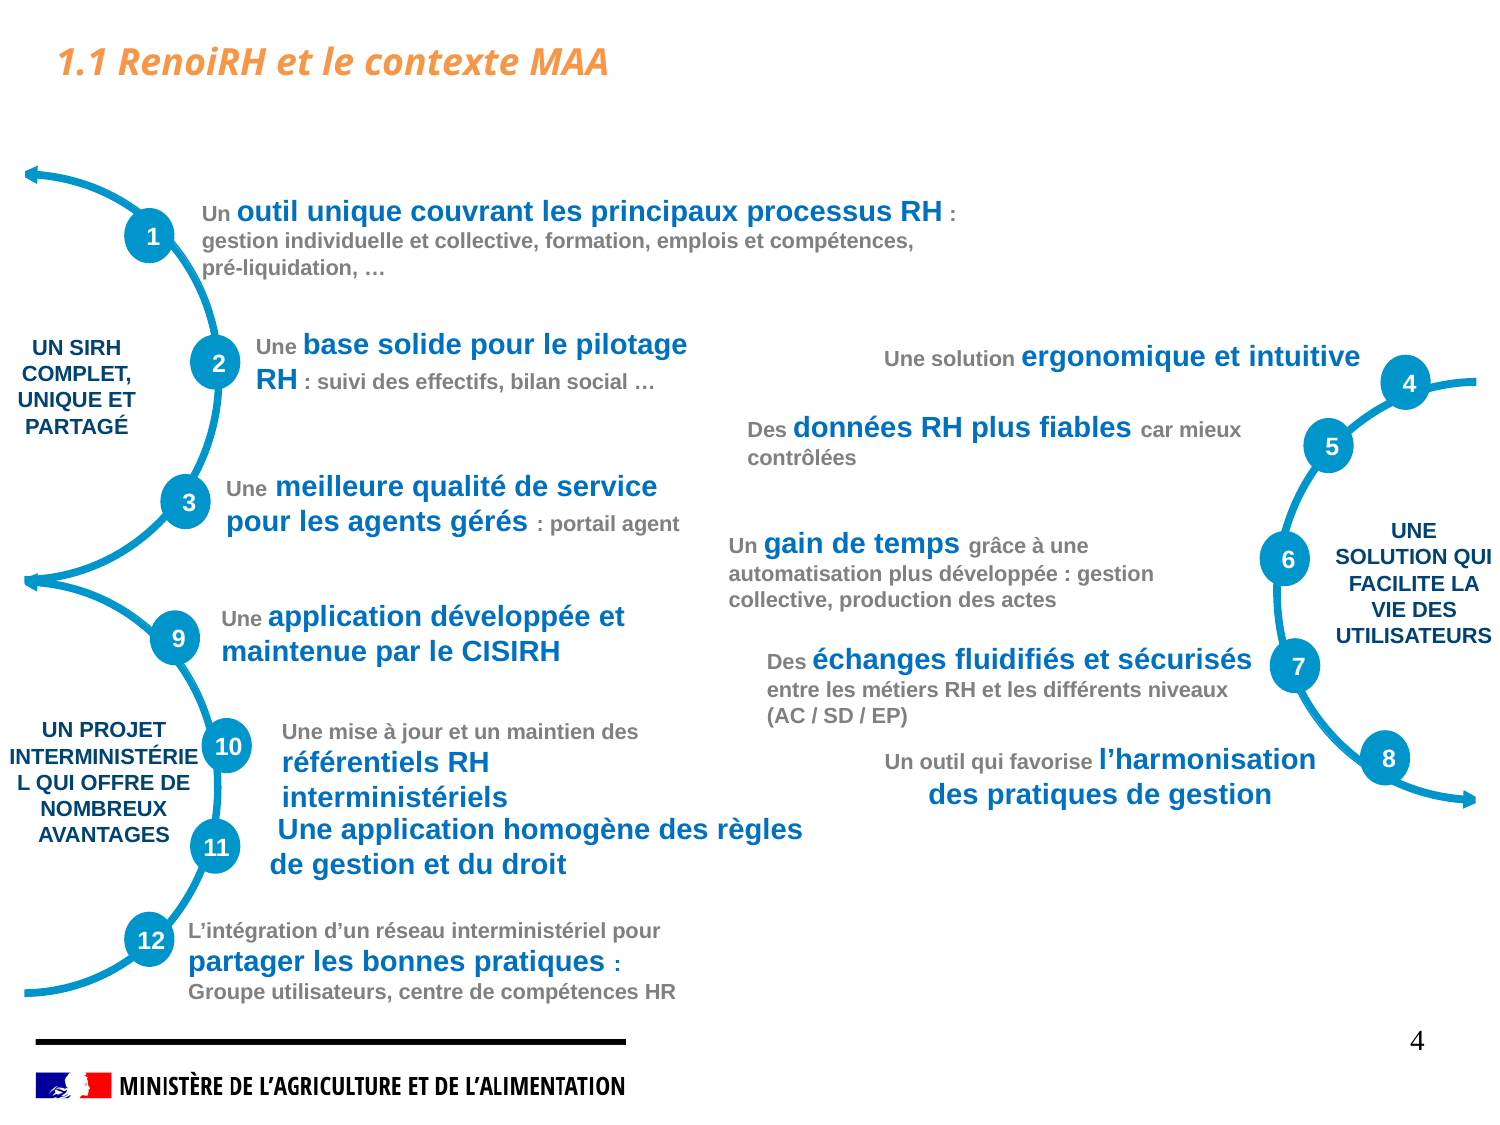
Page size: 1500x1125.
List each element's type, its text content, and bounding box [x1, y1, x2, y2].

text_box Des échanges fluidifiés et sécurisés entre les métiers RH et les différents niveaux (AC / SD / EP) [752, 633, 1269, 735]
text_box 9 [149, 610, 201, 666]
text_box Des données RH plus fiables car mieux contrôlées [732, 401, 1298, 477]
text_box 3 [160, 473, 211, 530]
text_box Un outil qui favorise l’harmonisation des pratiques de gestion [851, 732, 1350, 844]
text_box 11 [220, 819, 241, 874]
text_box UNE SOLUTION QUI FACILITE LA VIE DES UTILISATEURS [1334, 509, 1494, 655]
text_box Un gain de temps grâce à une automatisation plus développée : gestion collective, production des actes [713, 516, 1242, 619]
text_box Une solution ergonomique et intuitive [814, 329, 1376, 379]
text_box [195, 287, 218, 334]
text_box [25, 956, 133, 997]
text_box [176, 664, 206, 708]
text_box 7 [1269, 638, 1321, 694]
text_box [1273, 584, 1286, 643]
text_box [1430, 378, 1476, 392]
text_box Une meilleure qualité de service pour les agents gérés : portail agent [211, 460, 713, 545]
text_box [168, 913, 173, 925]
text_box 4 [1380, 354, 1431, 410]
text_box 5 [1303, 417, 1354, 474]
text_box 6 [1259, 530, 1310, 587]
picture [35, 1039, 626, 1099]
text_box Une application homogène des règles de gestion et du droit [254, 803, 838, 888]
text_box Une base solide pour le pilotage RH : suivi des effectifs, bilan social … [241, 318, 713, 403]
text_box UN SIRH COMPLET, UNIQUE ET PARTAGÉ [0, 326, 159, 446]
text_box 1 [124, 208, 175, 264]
text_box [25, 171, 139, 214]
text_box L’intégration d’un réseau interministériel pour partager les bonnes pratiques : Groupe utilisateurs, centre de compétences HR [173, 908, 695, 1011]
text_box 12 [124, 911, 173, 967]
text_box [1282, 467, 1318, 531]
text_box [1393, 780, 1476, 804]
text_box [177, 874, 203, 908]
text_box Un outil unique couvrant les principaux processus RH : gestion individuelle et collective, formation, emplois et compétences, pré-liquidation, … [187, 184, 972, 287]
text_box 2 [190, 334, 241, 390]
text_box Une mise à jour et un maintien des référentiels RH interministériels [267, 709, 738, 820]
text_box 10 [220, 717, 252, 774]
text_box [171, 243, 187, 273]
text_box 1.1 RenoiRH et le contexte MAA [41, 30, 1447, 137]
text_box [1299, 691, 1334, 732]
text_box [191, 389, 222, 477]
text_box [1350, 747, 1360, 764]
text_box 8 [1359, 730, 1411, 786]
text_box [1348, 401, 1392, 433]
text_box Une application développée et maintenue par le CISIRH [206, 590, 677, 675]
text_box UN PROJET INTERMINISTÉRIEL QUI OFFRE DE NOMBREUX AVANTAGES [0, 708, 220, 874]
text_box [25, 514, 166, 635]
